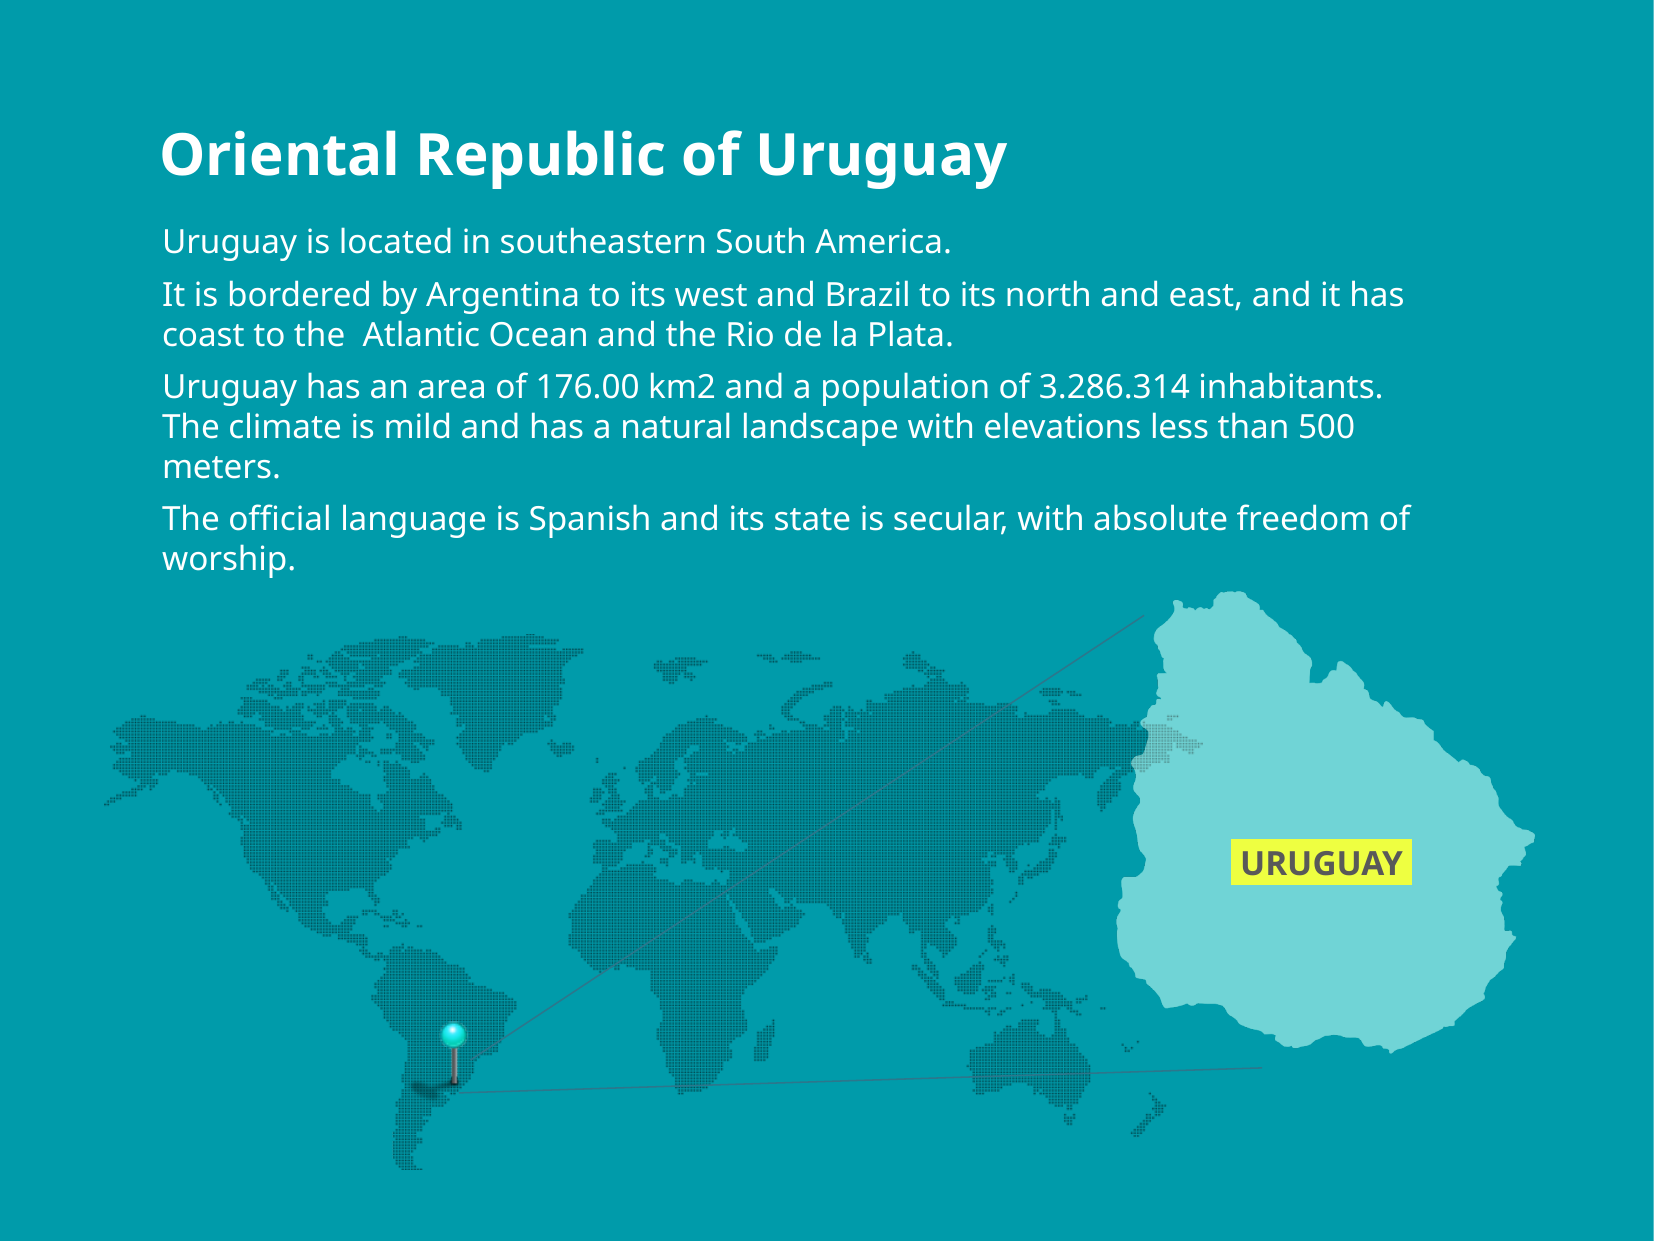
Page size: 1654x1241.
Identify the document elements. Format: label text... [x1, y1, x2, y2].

text_box Uruguay is located in southeastern South America. It is bordered by Argentina to its west and Brazil to its north and east, and it has coast to the Atlantic Ocean and the Rio de la Plata. Uruguay has an area of 176.00 km2 and a population of 3.286.314 inhabitants. The climate is mild and has a natural landscape with elevations less than 500 meters. The official language is Spanish and its state is secular, with absolute freedom of worship. [147, 212, 1430, 585]
text_box URUGUAY [1216, 826, 1485, 897]
title Oriental Republic of Uruguay [123, 109, 1350, 201]
picture [0, 0, 1654, 1241]
